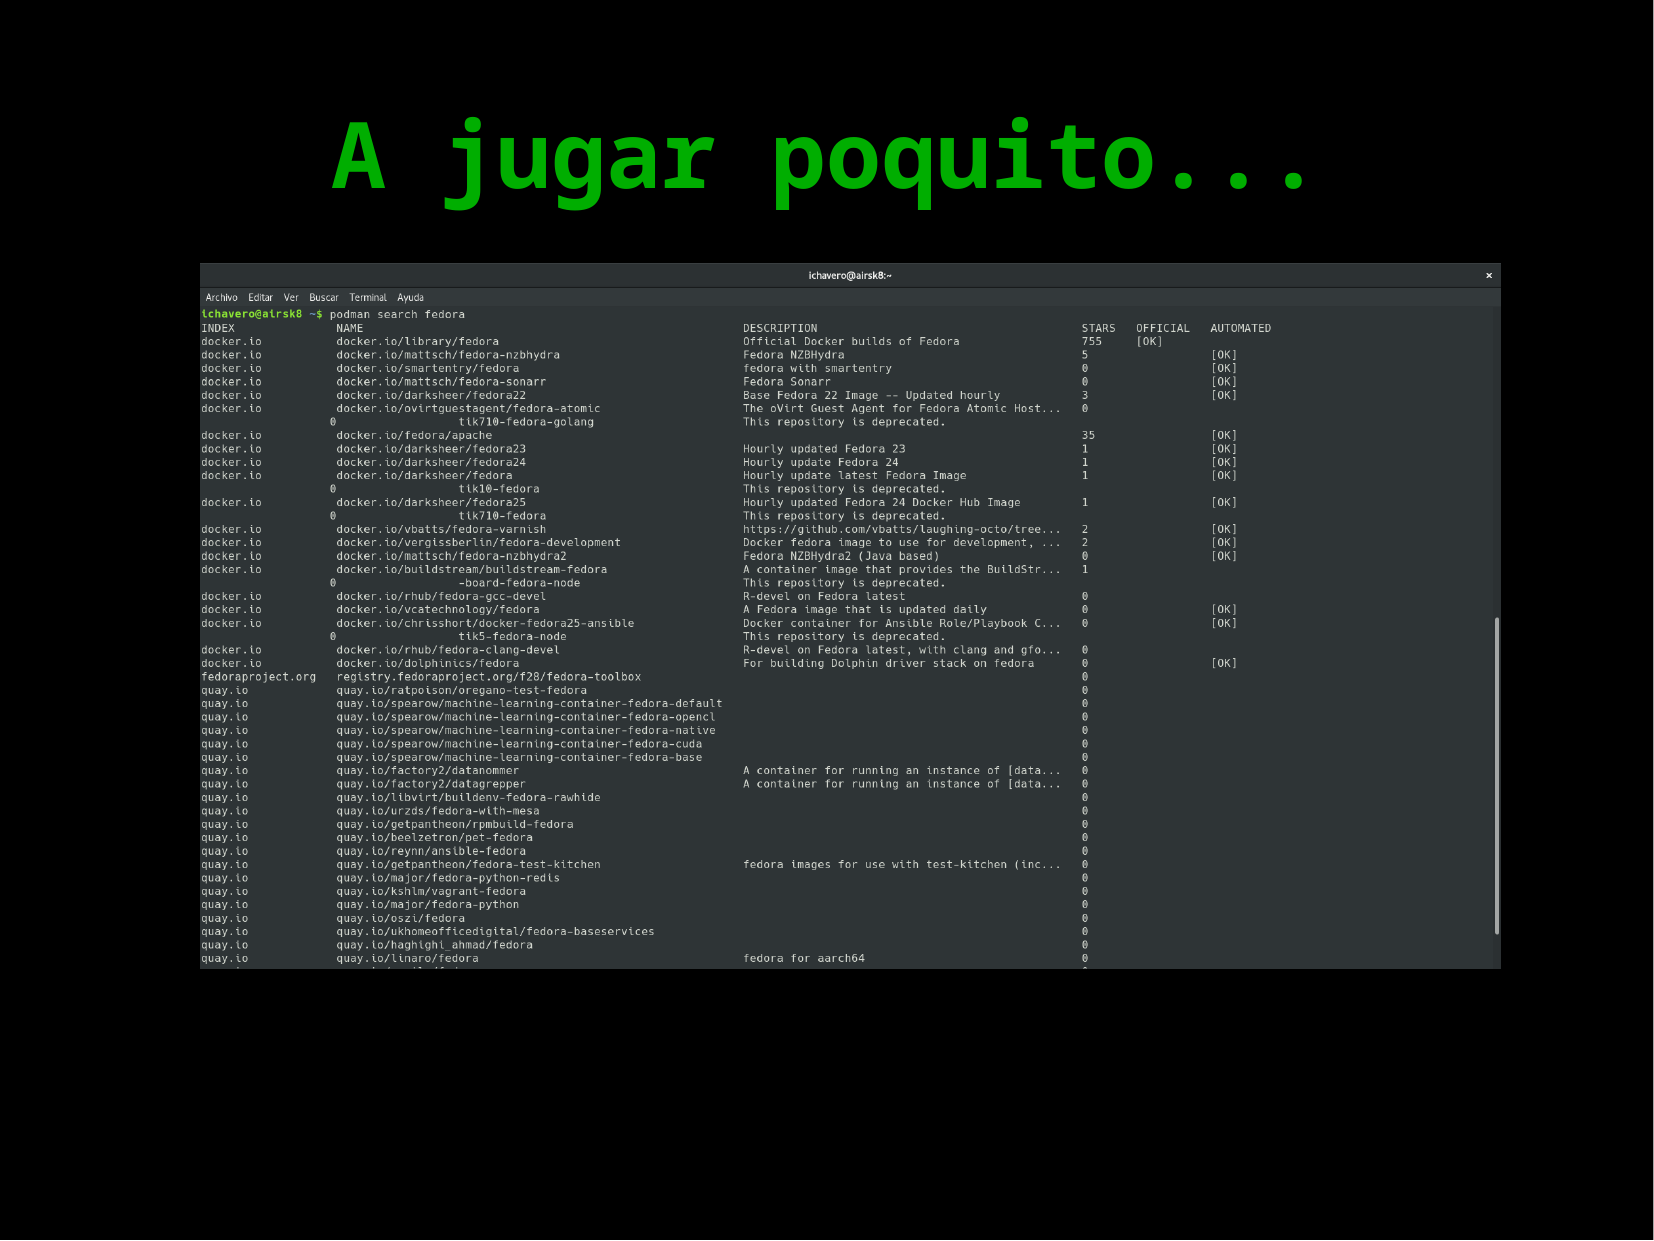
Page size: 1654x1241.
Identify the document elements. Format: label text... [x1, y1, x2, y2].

picture [200, 263, 1501, 969]
title A jugar poquito... [82, 49, 1571, 257]
